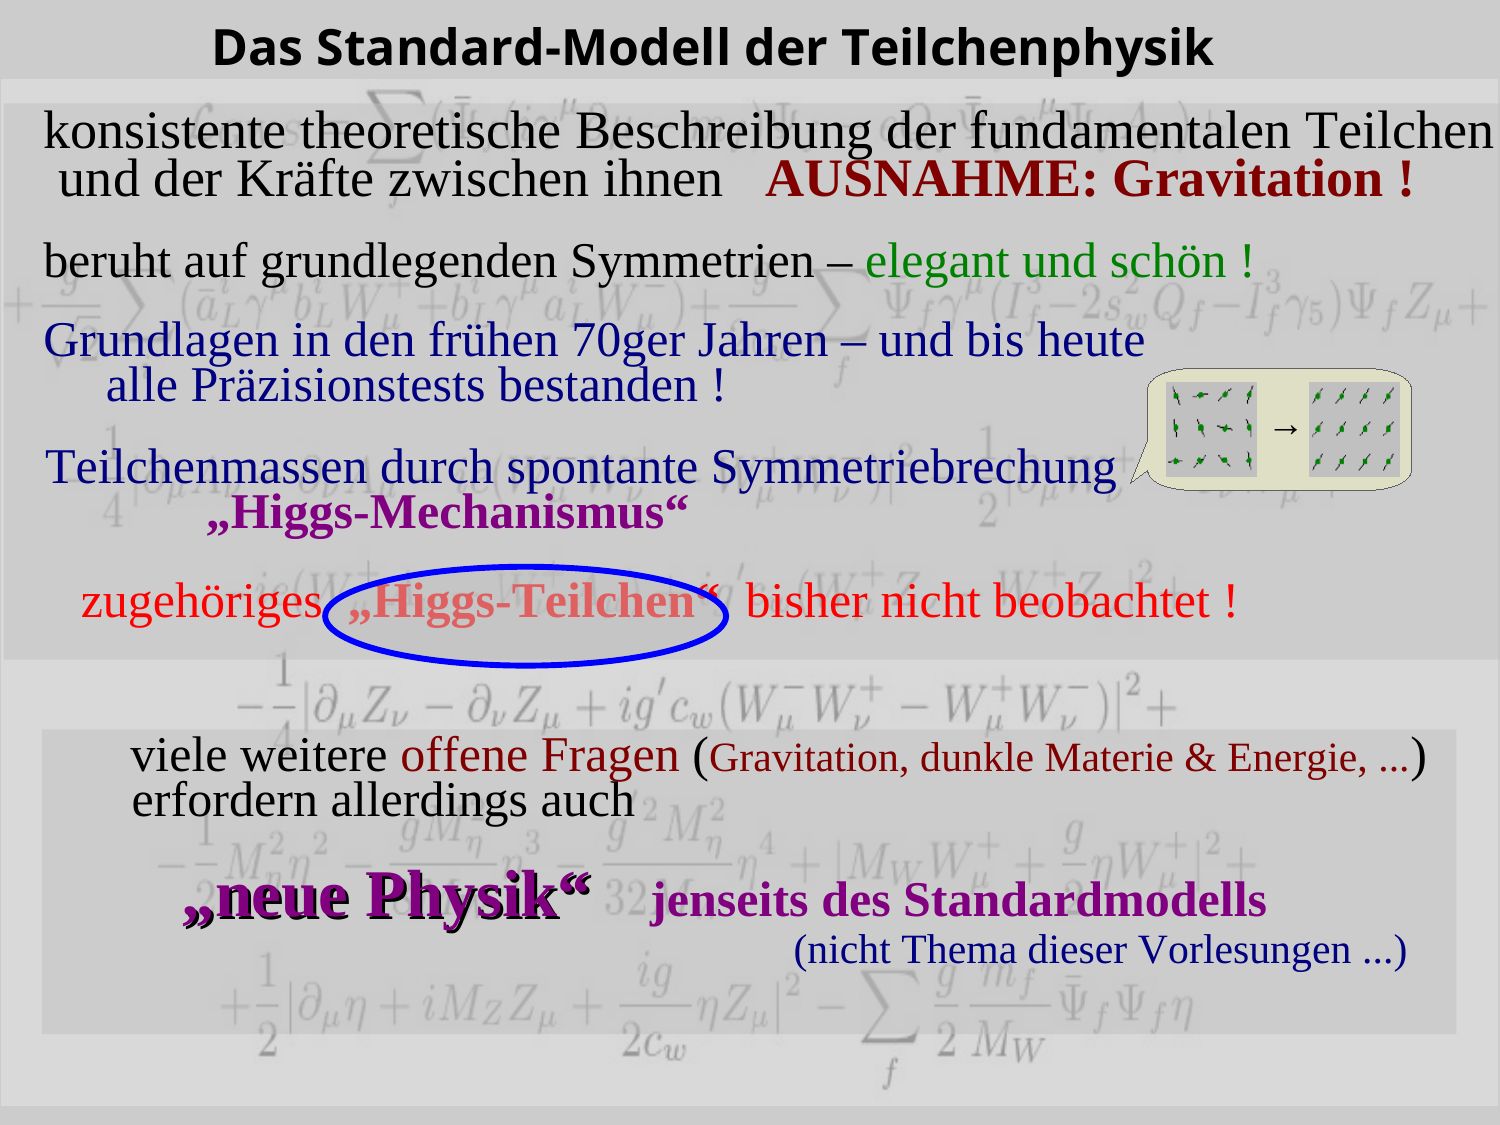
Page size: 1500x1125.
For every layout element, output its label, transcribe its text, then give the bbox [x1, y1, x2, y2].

text_box viele weitere offene Fragen (Gravitation, dunkle Materie & Energie, ...) erfordern allerdings auch „neue Physik“ jenseits des Standardmodells (nicht Thema dieser Vorlesungen ...) [41, 729, 1457, 1035]
text_box → [1252, 394, 1320, 453]
picture [1166, 382, 1257, 477]
text_box [325, 566, 727, 666]
text_box konsistente theoretische Beschreibung der fundamentalen Teilchen und der Kräfte zwischen ihnen AUSNAHME: Gravitation ! beruht auf grundlegenden Symmetrien – elegant und schön ! Grundlagen in den frühen 70ger Jahren – und bis heute alle Präzisionstests bestanden ! Teilchenmassen durch spontante Symmetriebrechung „Higgs-Mechanismus“ zugehöriges „Higgs-Teilchen“ bisher nicht beobachtet ! [3, 103, 1500, 660]
title Das Standard-Modell der Teilchenphysik [79, 0, 1361, 86]
picture [1, 79, 1498, 1106]
picture [1309, 382, 1400, 477]
